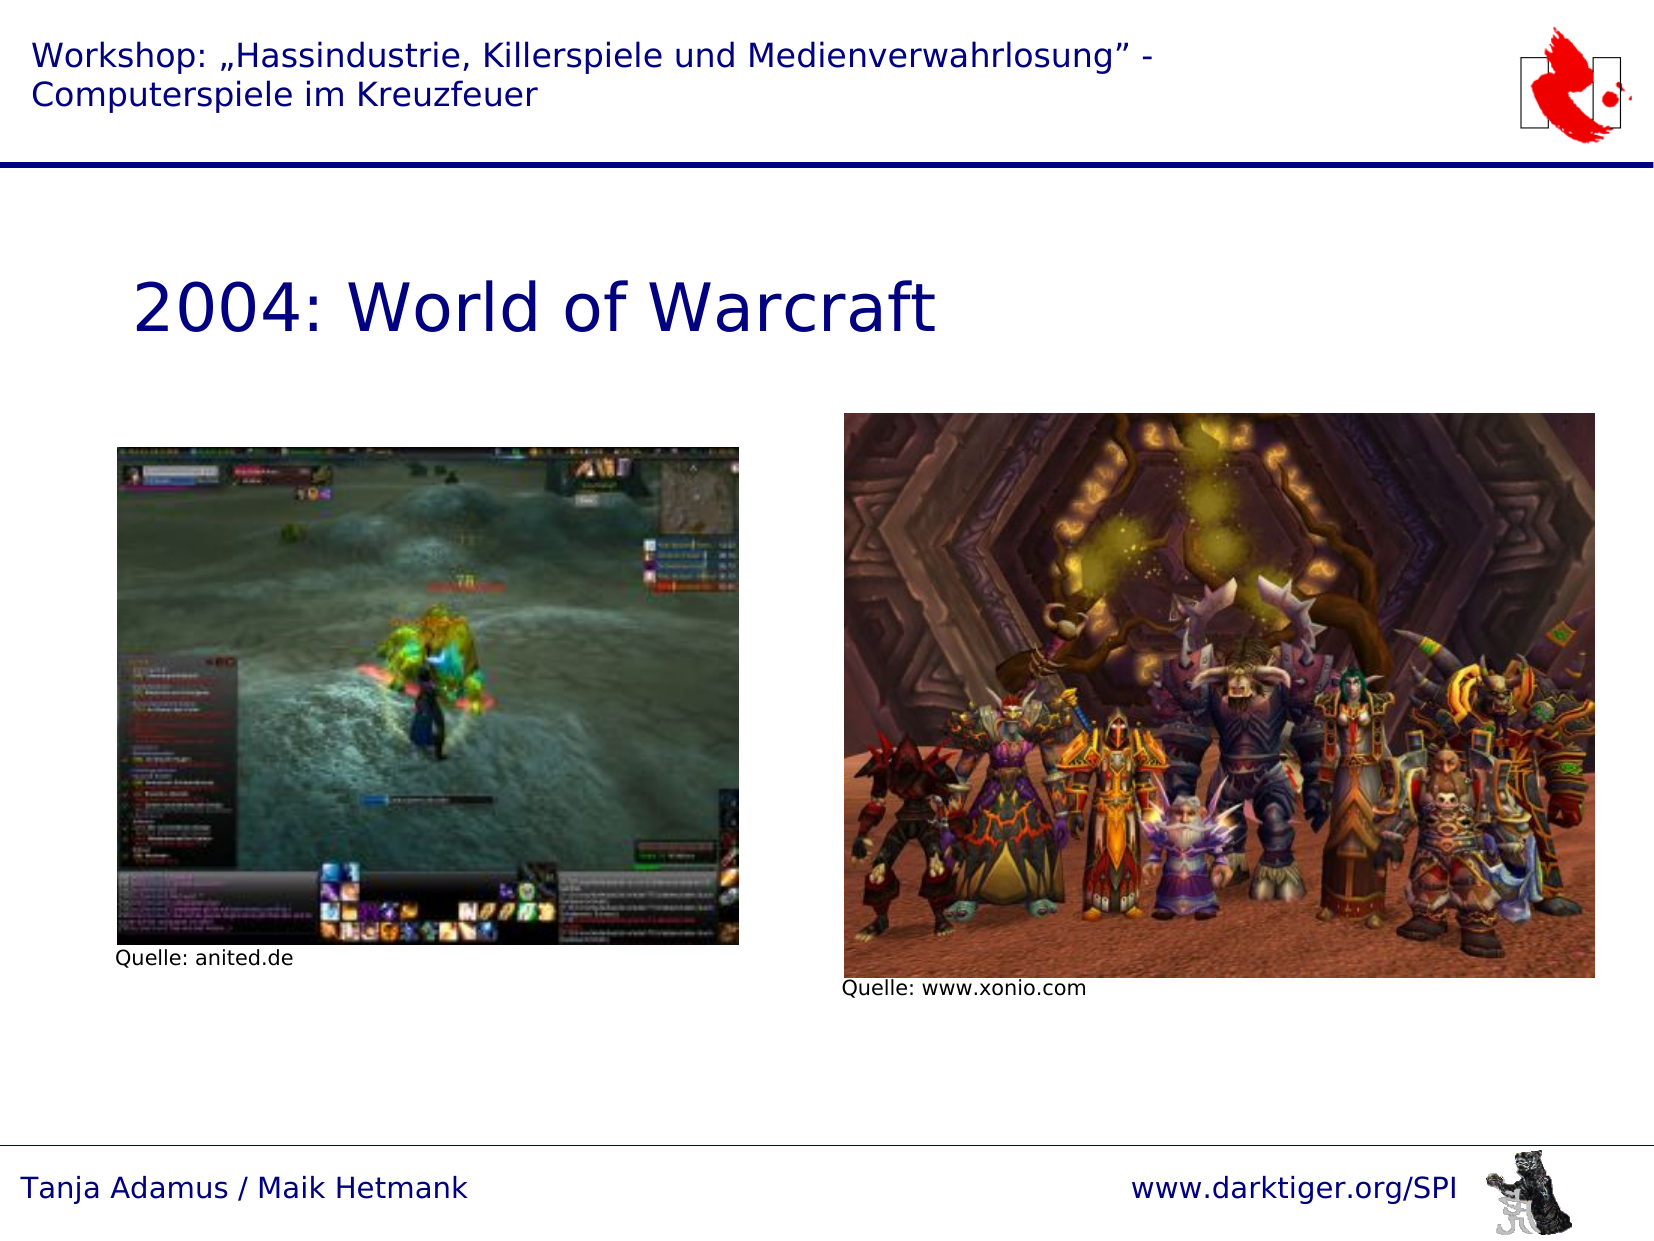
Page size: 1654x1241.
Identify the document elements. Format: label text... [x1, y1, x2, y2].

text_box Quelle: www.xonio.com [826, 968, 1102, 1008]
picture [1503, 16, 1632, 148]
picture [117, 447, 739, 945]
text_box Quelle: anited.de [100, 938, 309, 979]
text_box 2004: World of Warcraft [118, 261, 1447, 355]
text_box Workshop: „Hassindustrie, Killerspiele und Medienverwahrlosung” - Computerspiele im Kreuzfeuer [16, 29, 1418, 178]
picture [1486, 1150, 1572, 1235]
picture [844, 413, 1595, 978]
